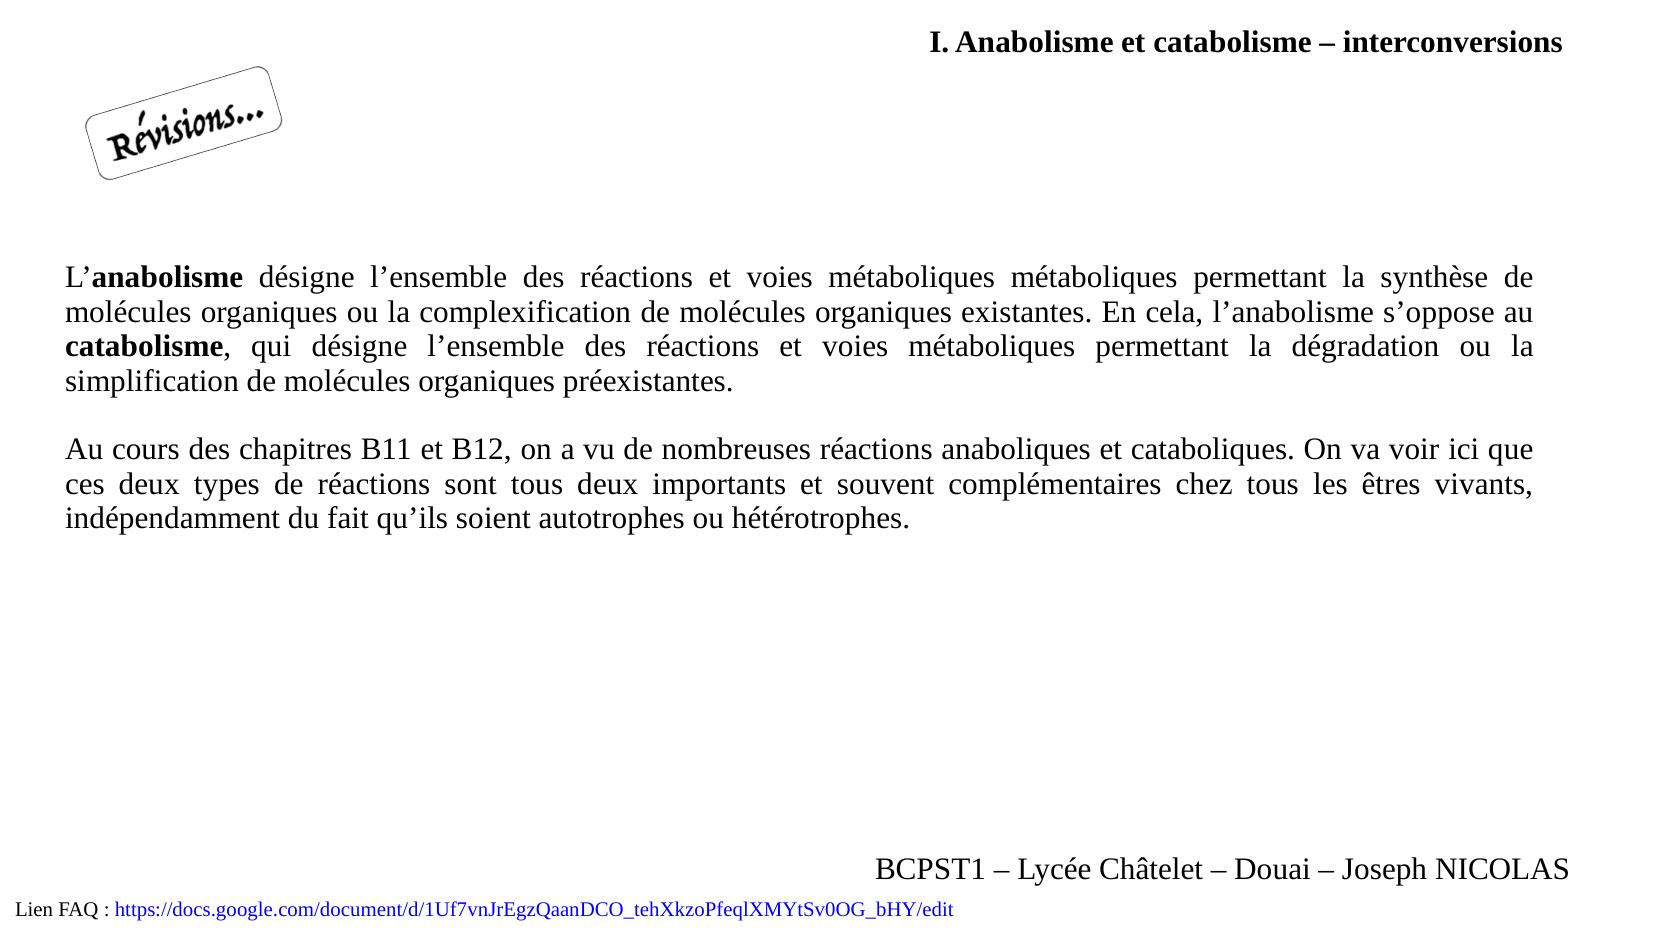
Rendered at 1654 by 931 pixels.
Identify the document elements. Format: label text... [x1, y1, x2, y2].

text_box L’anabolisme désigne l’ensemble des réactions et voies métaboliques métaboliques permettant la synthèse de molécules organiques ou la complexification de molécules organiques existantes. En cela, l’anabolisme s’oppose au catabolisme, qui désigne l’ensemble des réactions et voies métaboliques permettant la dégradation ou la simplification de molécules organiques préexistantes. Au cours des chapitres B11 et B12, on a vu de nombreuses réactions anaboliques et cataboliques. On va voir ici que ces deux types de réactions sont tous deux importants et souvent complémentaires chez tous les êtres vivants, indépendamment du fait qu’ils soient autotrophes ou hétérotrophes. [64, 259, 1536, 910]
picture [82, 63, 285, 183]
text_box Lien FAQ : https://docs.google.com/document/d/1Uf7vnJrEgzQaanDCO_tehXkzoPfeqlXMYtSv0OG_bHY/edit [0, 897, 993, 931]
text_box BCPST1 – Lycée Châtelet – Douai – Joseph NICOLAS [1536, 832, 1571, 905]
text_box I. Anabolisme et catabolisme – interconversions [201, 5, 1572, 78]
